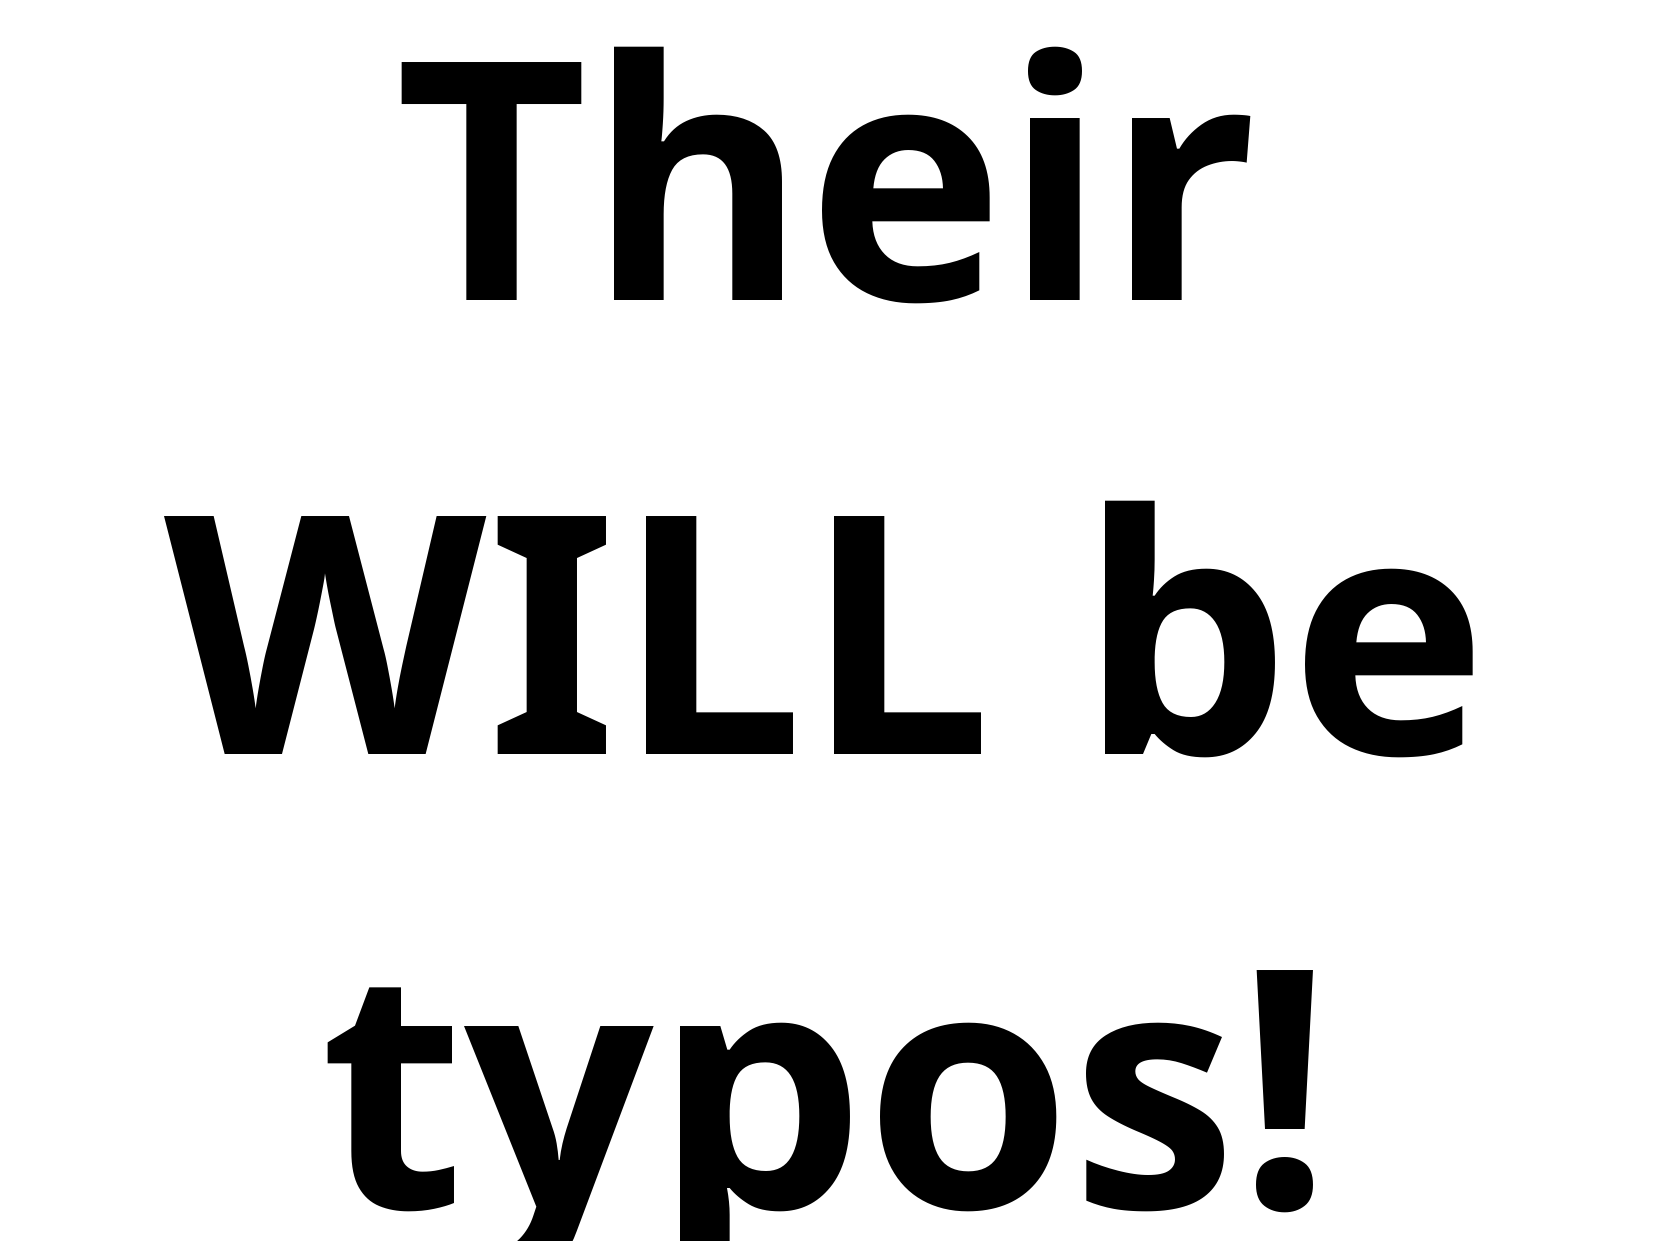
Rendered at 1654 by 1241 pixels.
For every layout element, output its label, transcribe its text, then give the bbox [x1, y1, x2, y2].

title Their WILL be typos! [82, 49, 1571, 1201]
